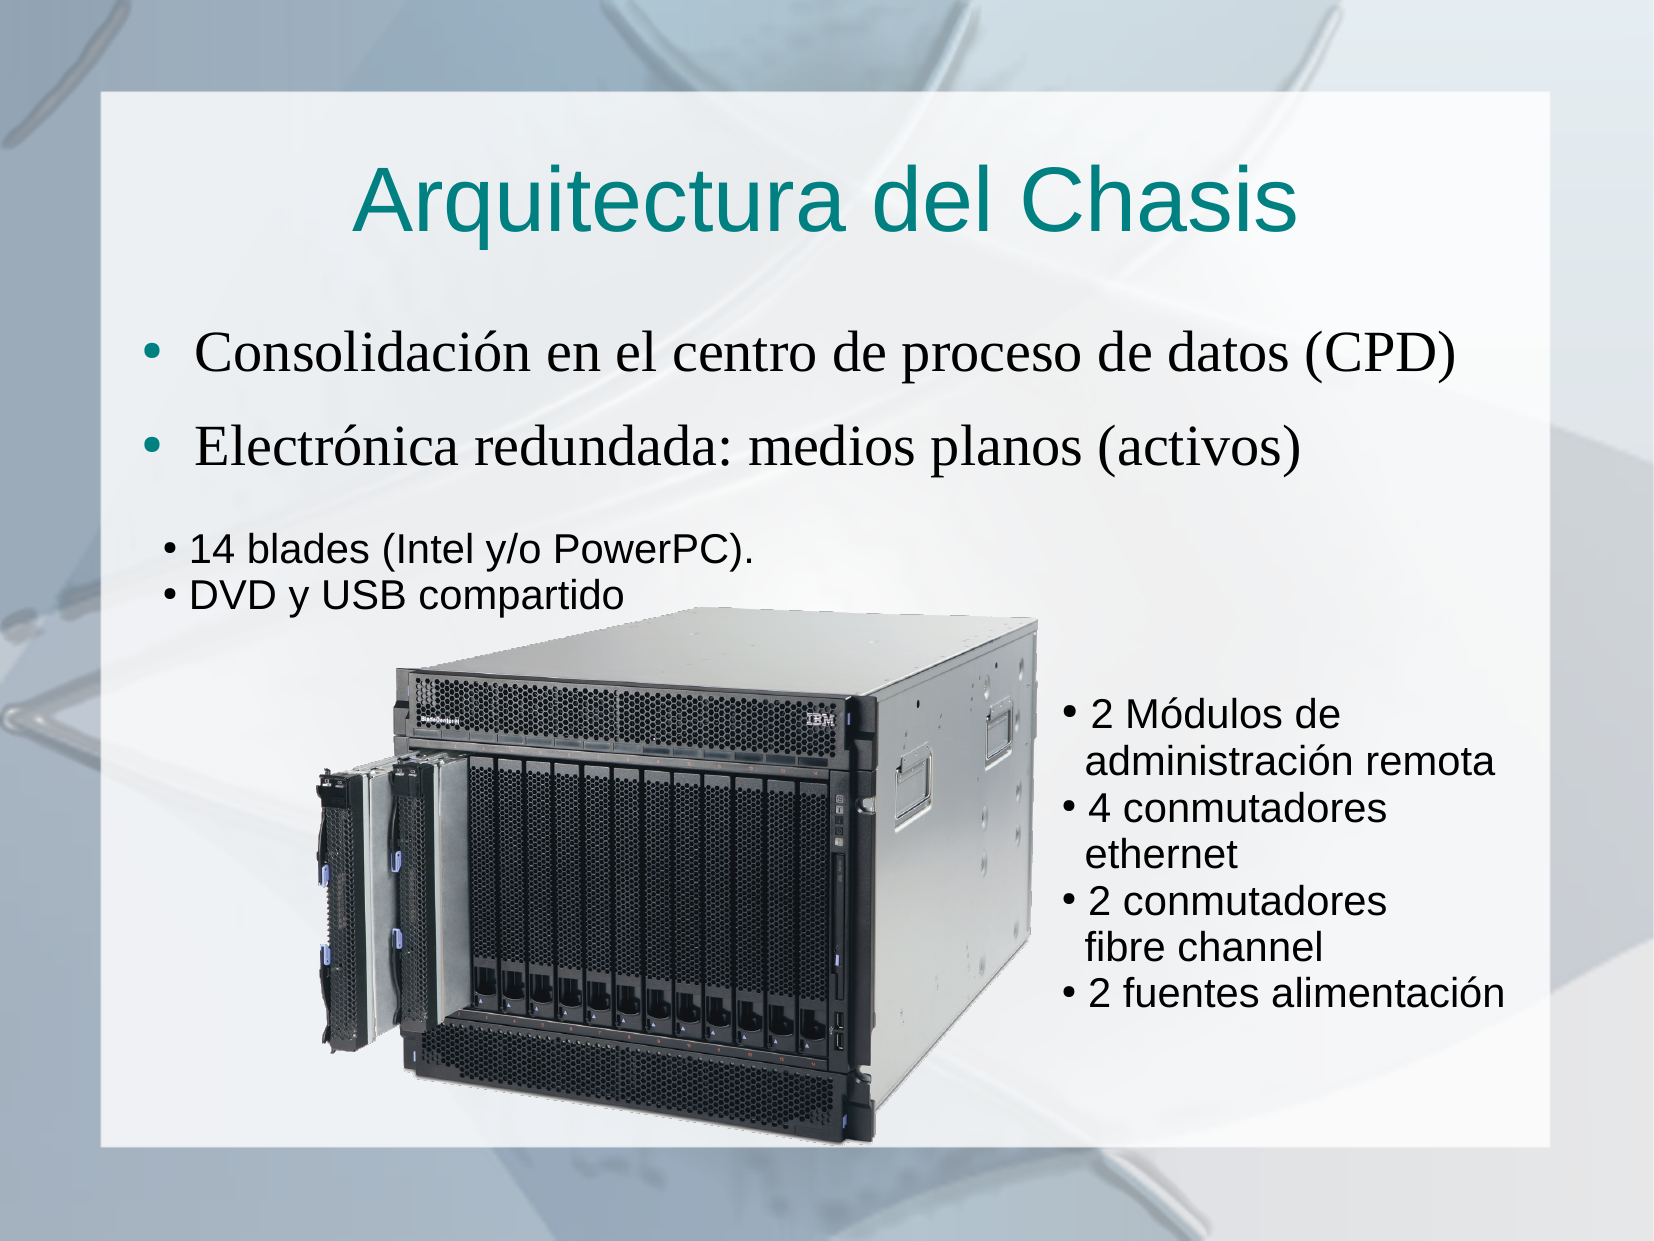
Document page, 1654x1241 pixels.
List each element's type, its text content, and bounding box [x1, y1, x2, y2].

text_box 2 Módulos de administración remota 4 conmutadores ethernet 2 conmutadores fibre channel 2 fuentes alimentación [1046, 679, 1536, 1025]
title Arquitectura del Chasis [118, 96, 1536, 304]
text_box 14 blades (Intel y/o PowerPC). DVD y USB compartido [147, 518, 916, 627]
picture [0, 0, 1654, 1241]
list Consolidación en el centro de proceso de datos (CPD) Electrónica redundada: medios planos (activos) [124, 319, 1489, 479]
